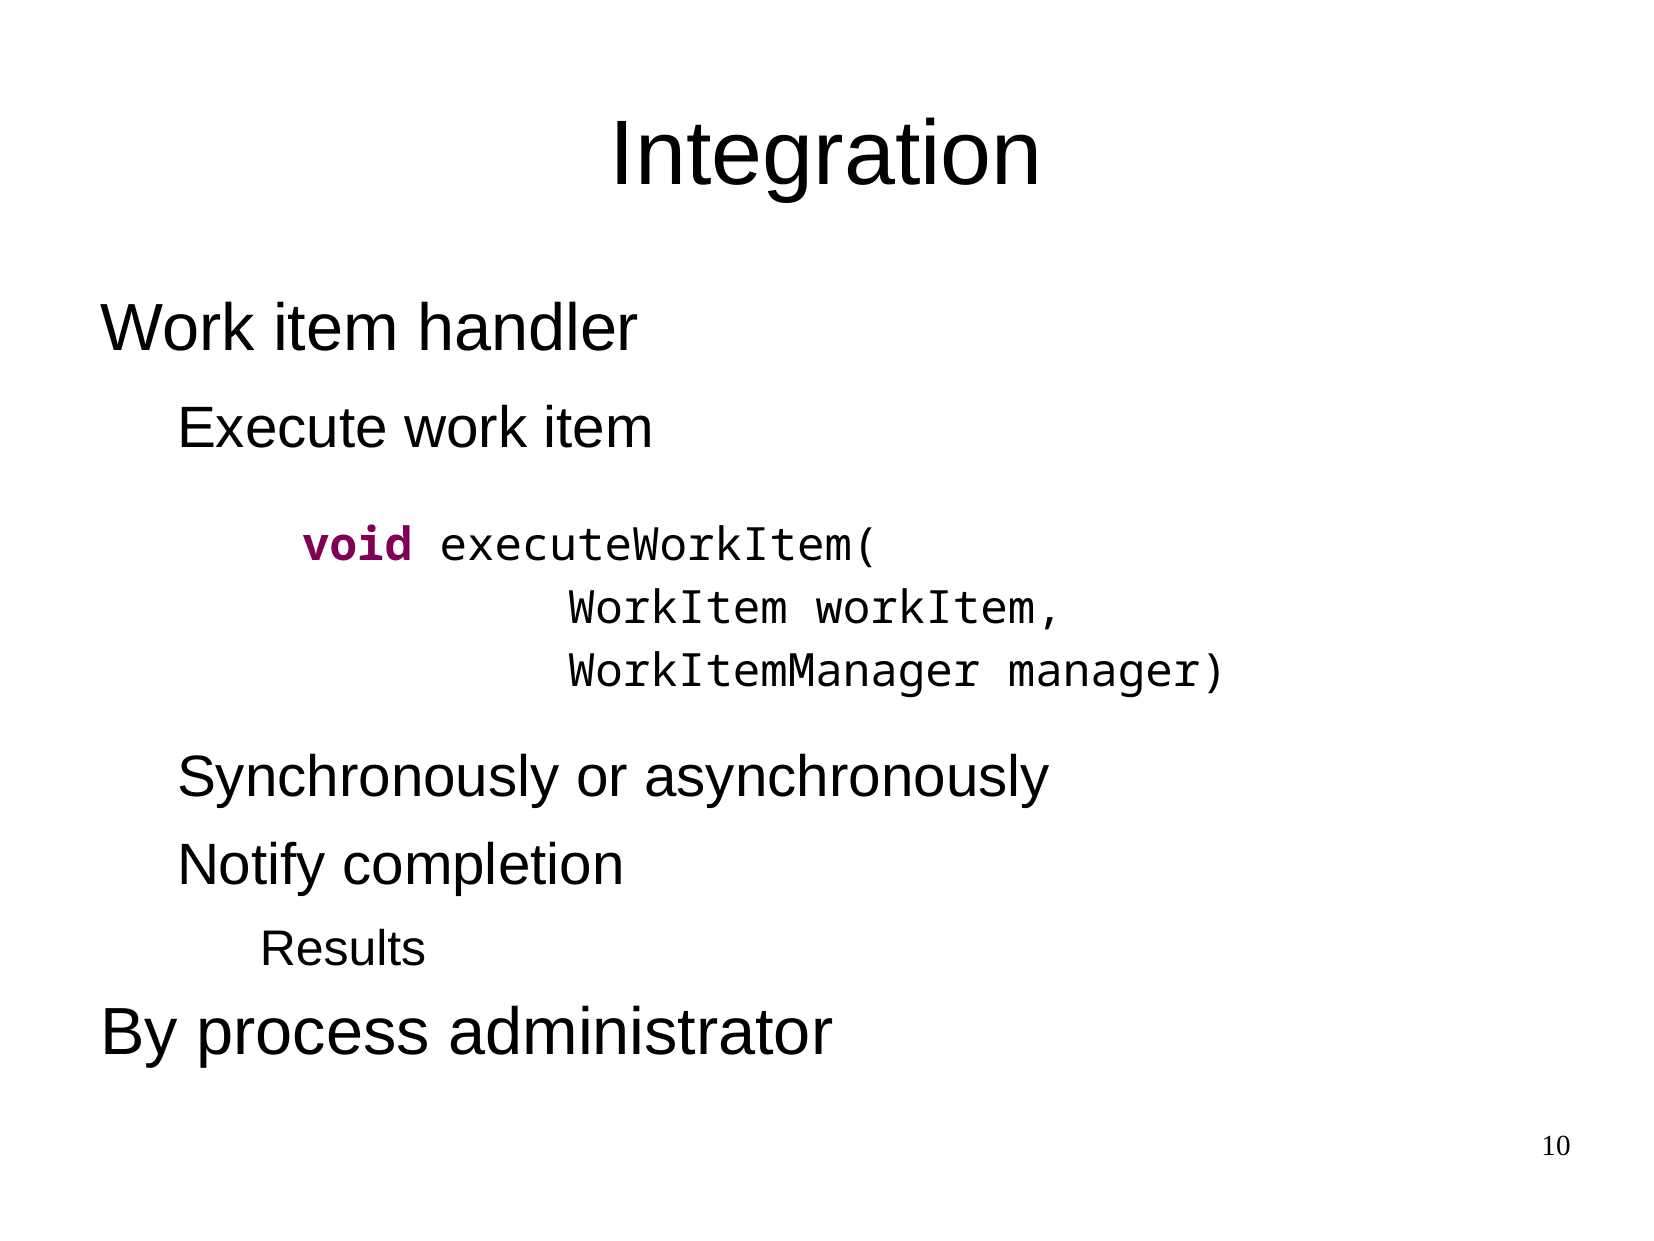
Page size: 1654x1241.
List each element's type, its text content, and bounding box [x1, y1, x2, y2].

list Work item handler Execute work item Synchronously or asynchronously Notify completion Results By process administrator [82, 290, 1571, 1094]
title Integration [82, 56, 1571, 250]
text_box void executeWorkItem( WorkItem workItem, WorkItemManager manager) [287, 504, 1329, 680]
